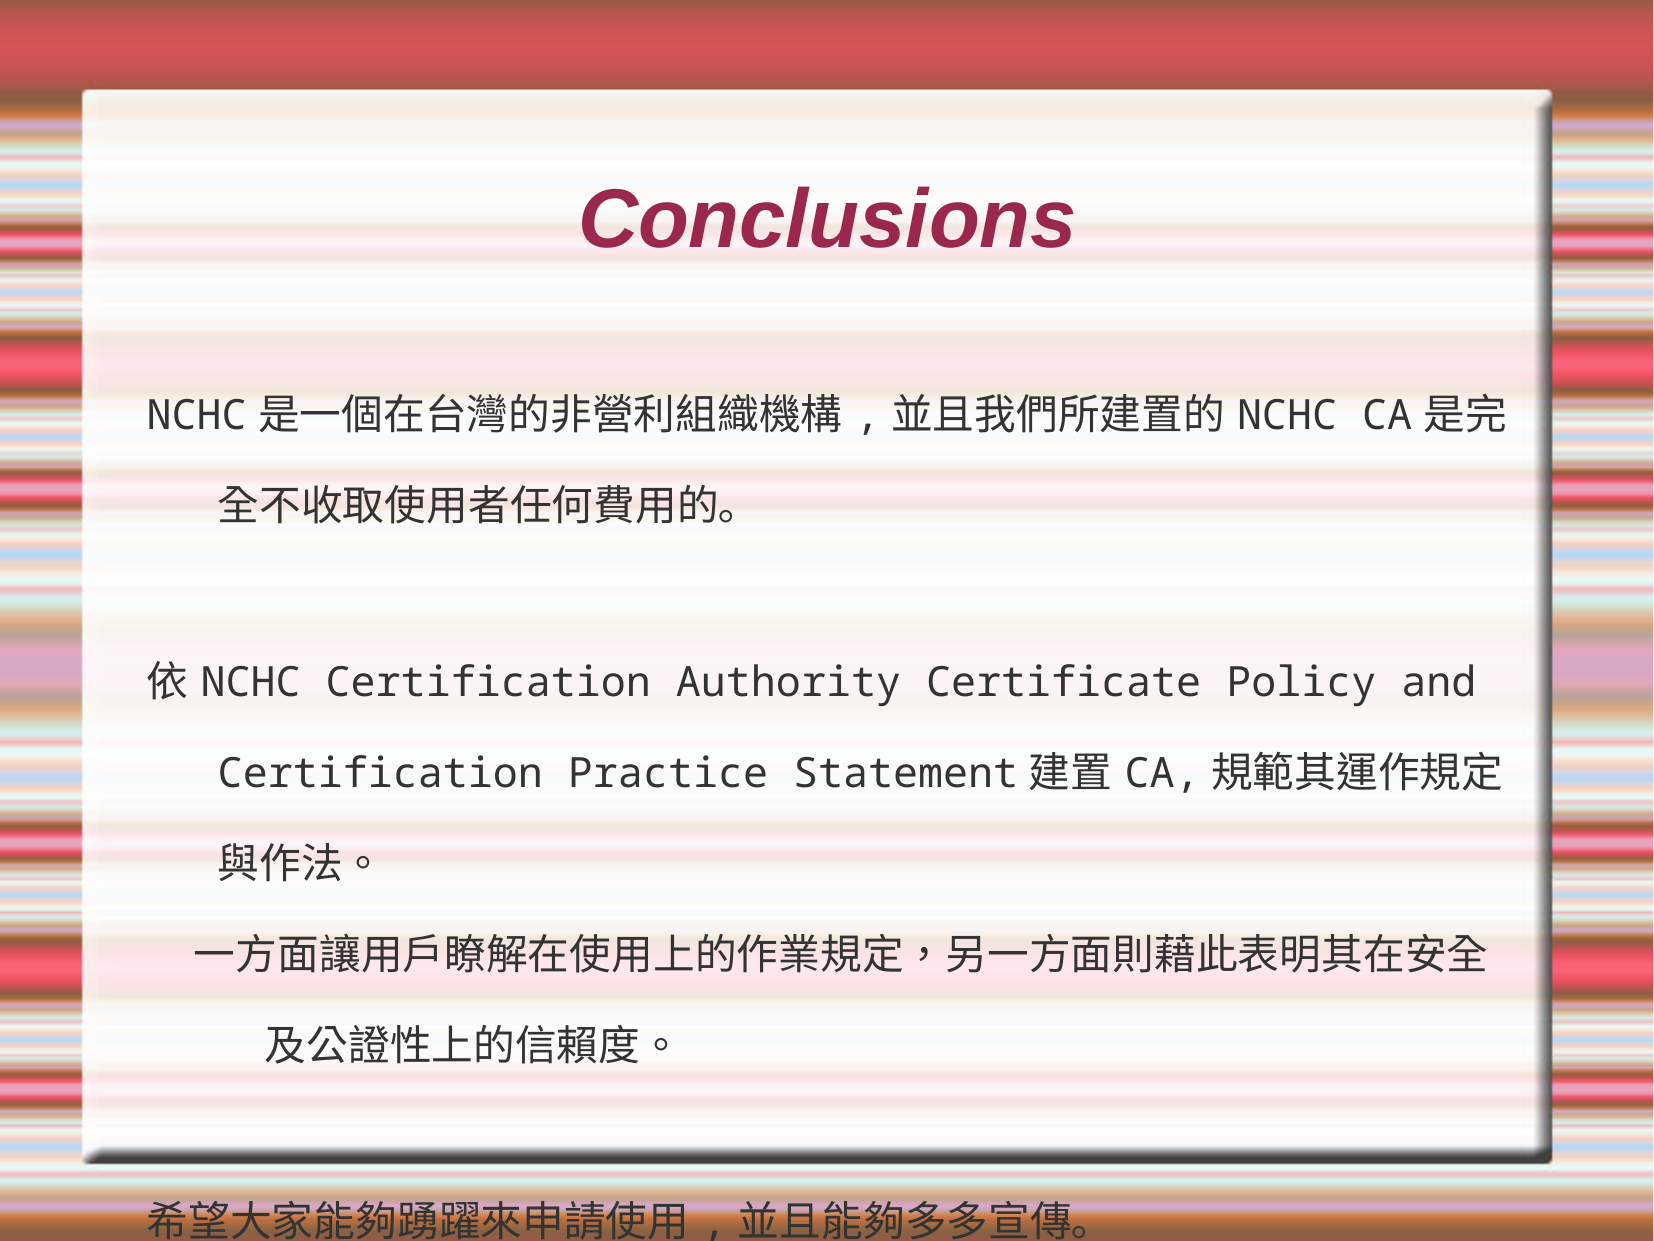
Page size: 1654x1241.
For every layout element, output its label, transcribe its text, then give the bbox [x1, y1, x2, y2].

list NCHC是一個在台灣的非營利組織機構,並且我們所建置的NCHC CA是完全不收取使用者任何費用的｡ 依NCHC Certification Authority Certificate Policy and Certification Practice Statement建置CA,規範其運作規定與作法。 一方面讓用戶瞭解在使用上的作業規定，另一方面則藉此表明其在安全及公證性上的信賴度。 希望大家能夠踴躍來申請使用,並且能夠多多宣傳｡ [134, 350, 1516, 1118]
picture [0, 0, 1654, 1241]
title Conclusions [121, 122, 1534, 315]
